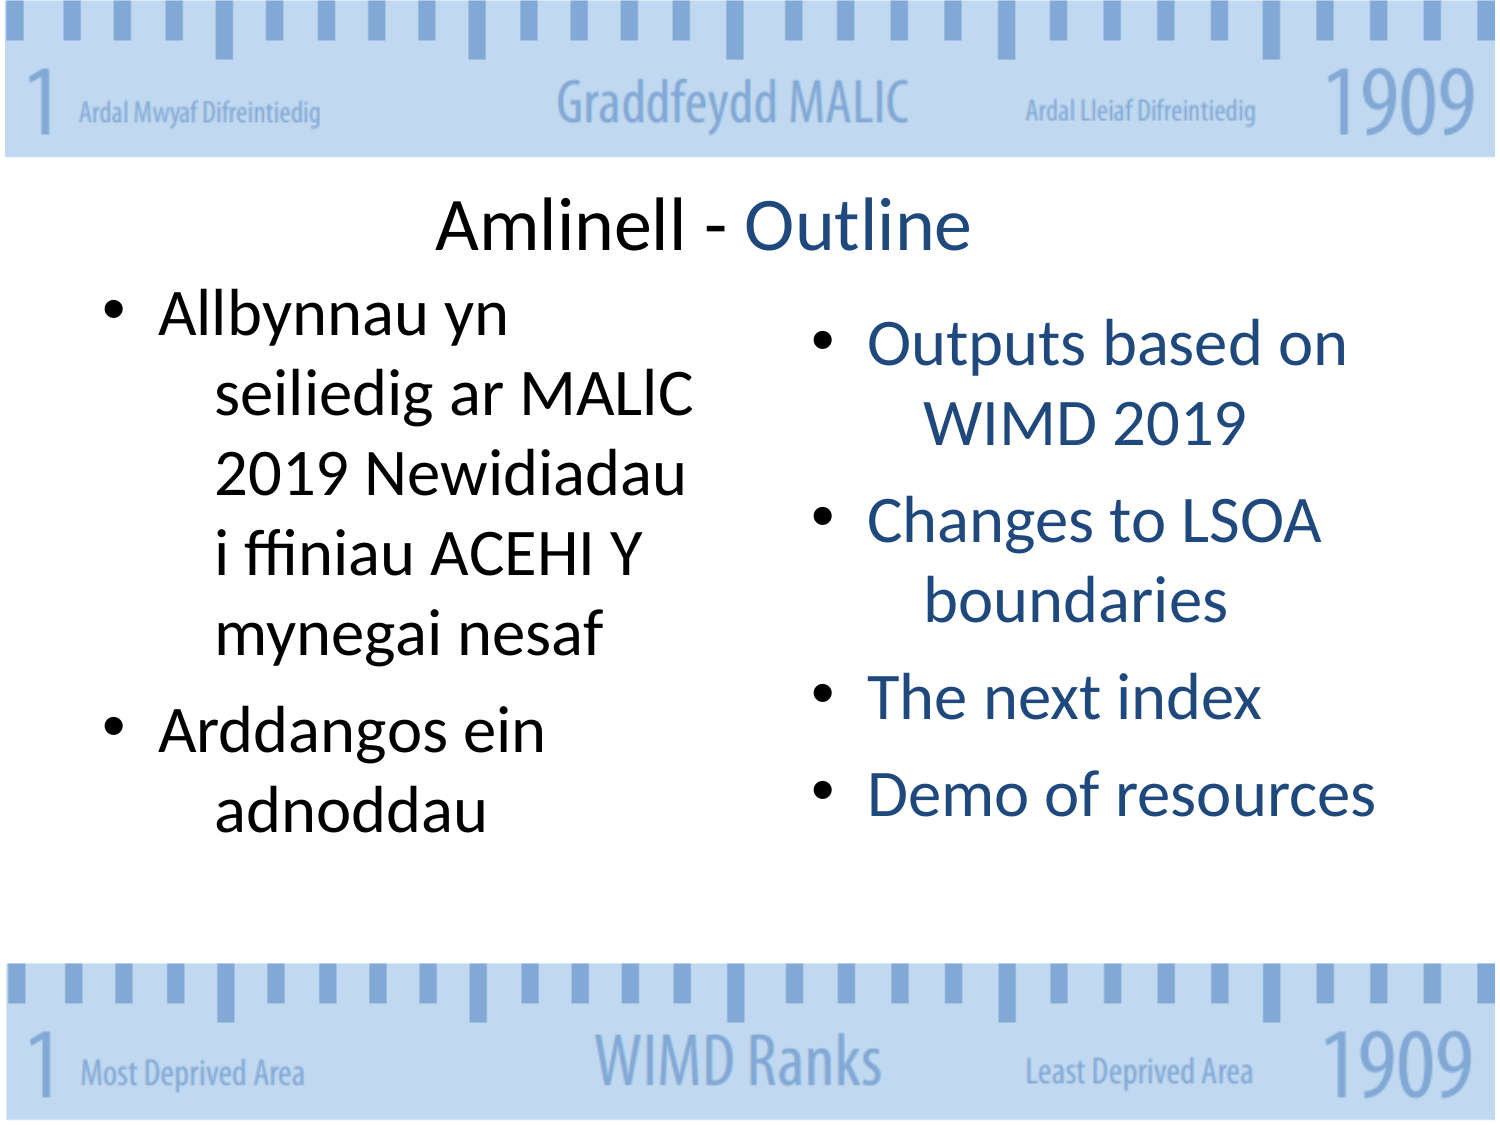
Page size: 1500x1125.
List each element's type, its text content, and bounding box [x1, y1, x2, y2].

title Amlinell - Outline [29, 166, 1380, 274]
picture [5, 0, 1495, 161]
picture [5, 962, 1495, 1122]
list Outputs based on WIMD 2019 Changes to LSOA boundaries The next index Demo of resources [795, 291, 1424, 1006]
text_box Allbynnau yn seiliedig ar MALlC 2019 Newidiadau i ffiniau ACEHI Y mynegai nesaf Arddangos ein adnoddau [87, 274, 715, 976]
